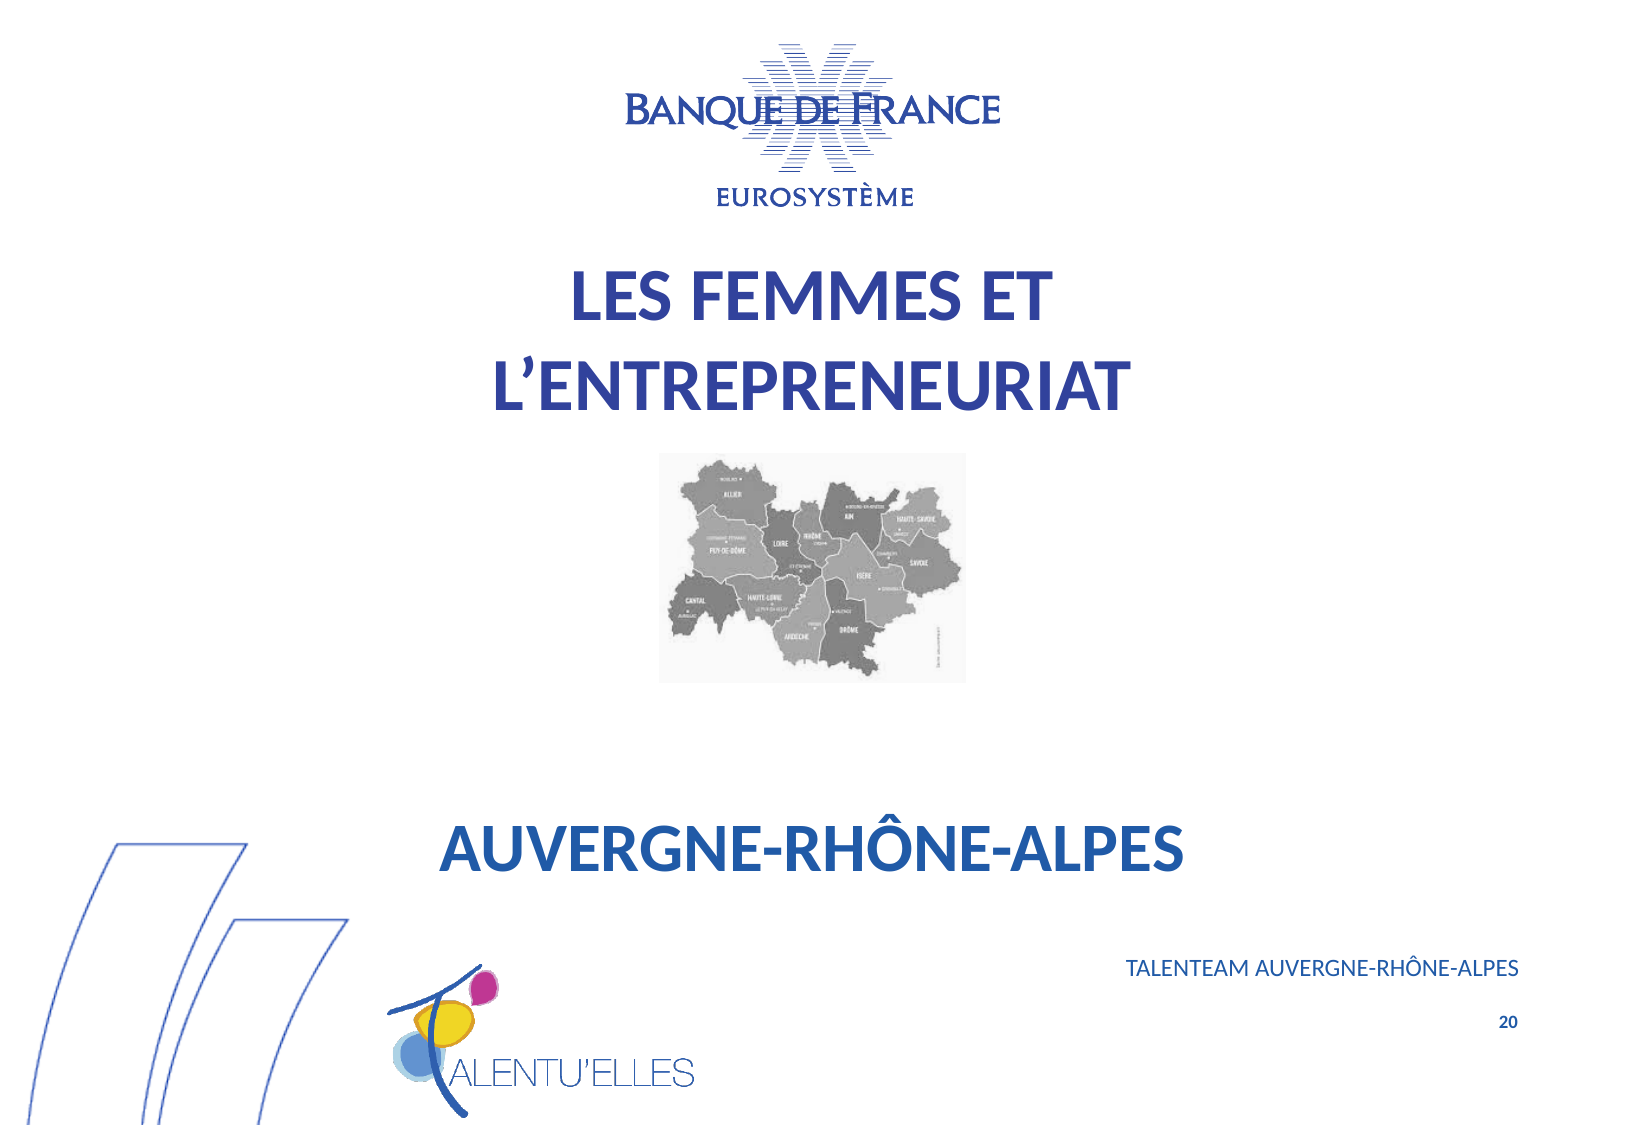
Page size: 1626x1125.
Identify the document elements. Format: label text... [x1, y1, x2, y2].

list Talenteam AUVERGNE-RHôNE-ALPES [989, 944, 1535, 999]
picture [0, 453, 1007, 1125]
picture [624, 41, 1001, 208]
text_box AUVERGNE-RHÔNE-ALPES [357, 794, 1268, 893]
title Les femmes et l’entrepreneuriat [366, 279, 1259, 392]
list 20 [1226, 1002, 1534, 1043]
